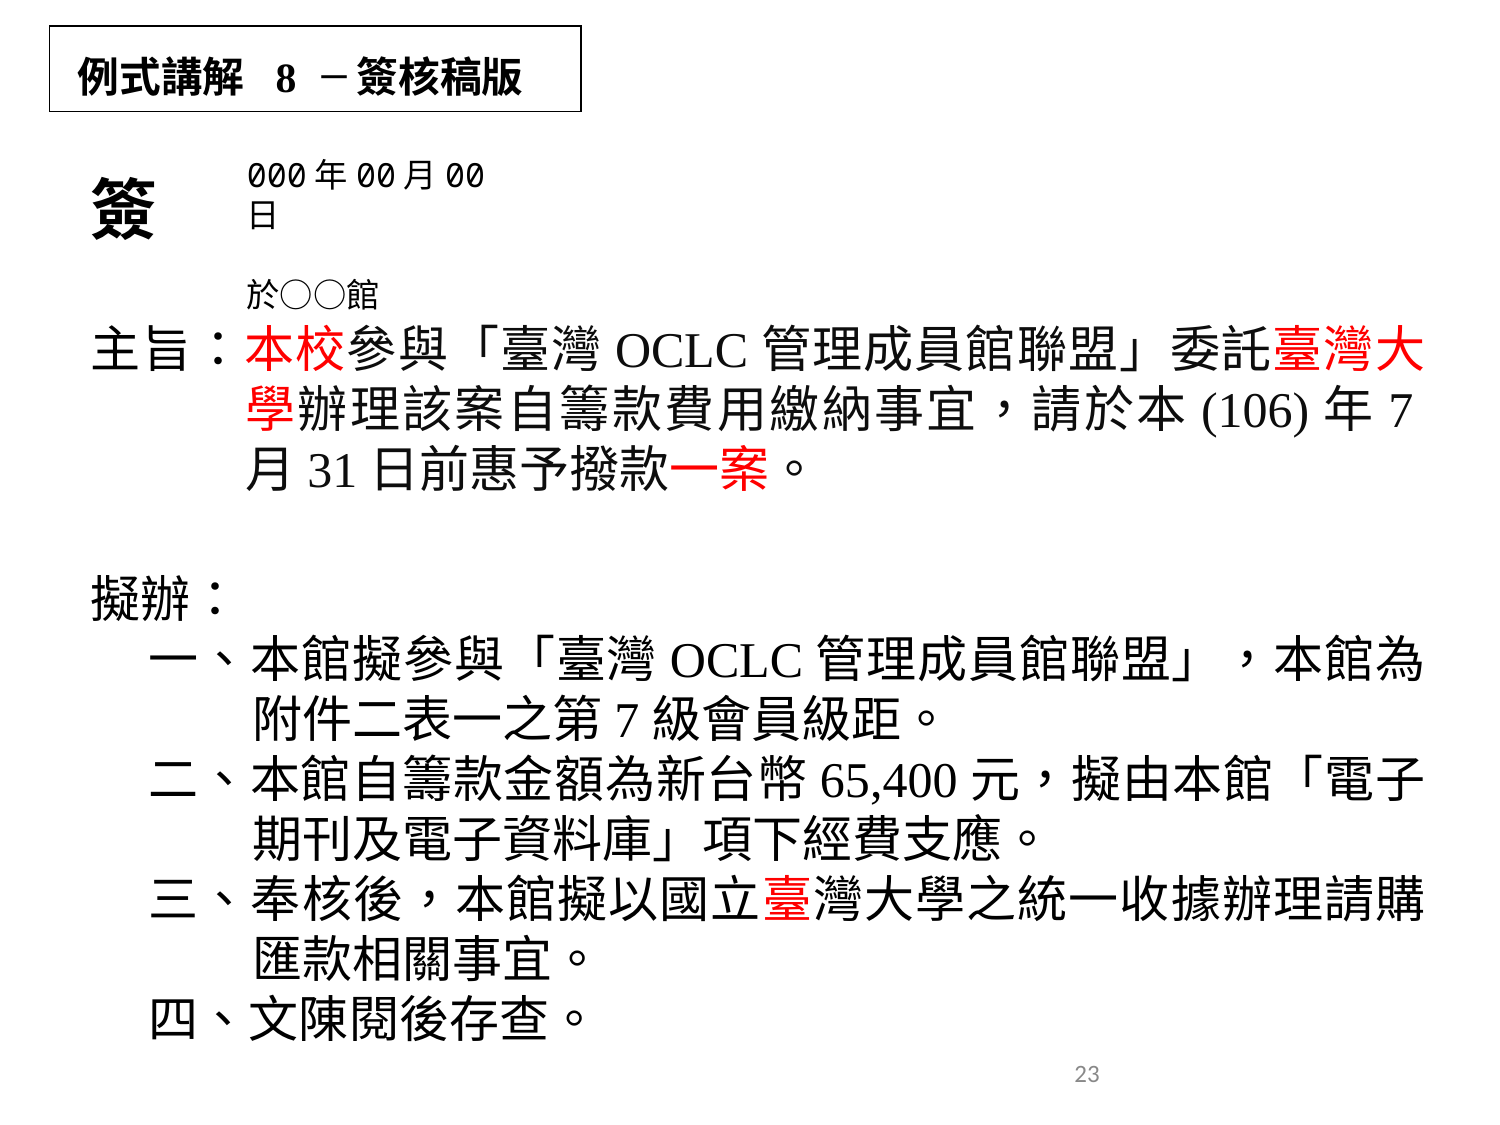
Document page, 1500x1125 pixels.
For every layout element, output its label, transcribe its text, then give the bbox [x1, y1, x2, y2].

text_box 23 [1059, 1055, 1397, 1103]
text_box 主旨：本校參與「臺灣OCLC管理成員館聯盟」委託臺灣大學辦理該案自籌款費用繳納事宜，請於本(106)年7月31日前惠予撥款一案。 擬辦： 一、本館擬參與「臺灣OCLC管理成員館聯盟」，本館為附件二表一之第7級會員級距。 二、本館自籌款金額為新台幣65,400元，擬由本館「電子期刊及電子資料庫」項下經費支應。 三、奉核後，本館擬以國立臺灣大學之統一收據辦理請購匯款相關事宜。 四、文陳閱後存查。 [76, 310, 1440, 1055]
text_box 簽 [75, 159, 171, 255]
text_box 000年00月00日 於○○館 [231, 146, 539, 263]
text_box 例式講解 8 ─簽核稿版 [49, 25, 582, 112]
